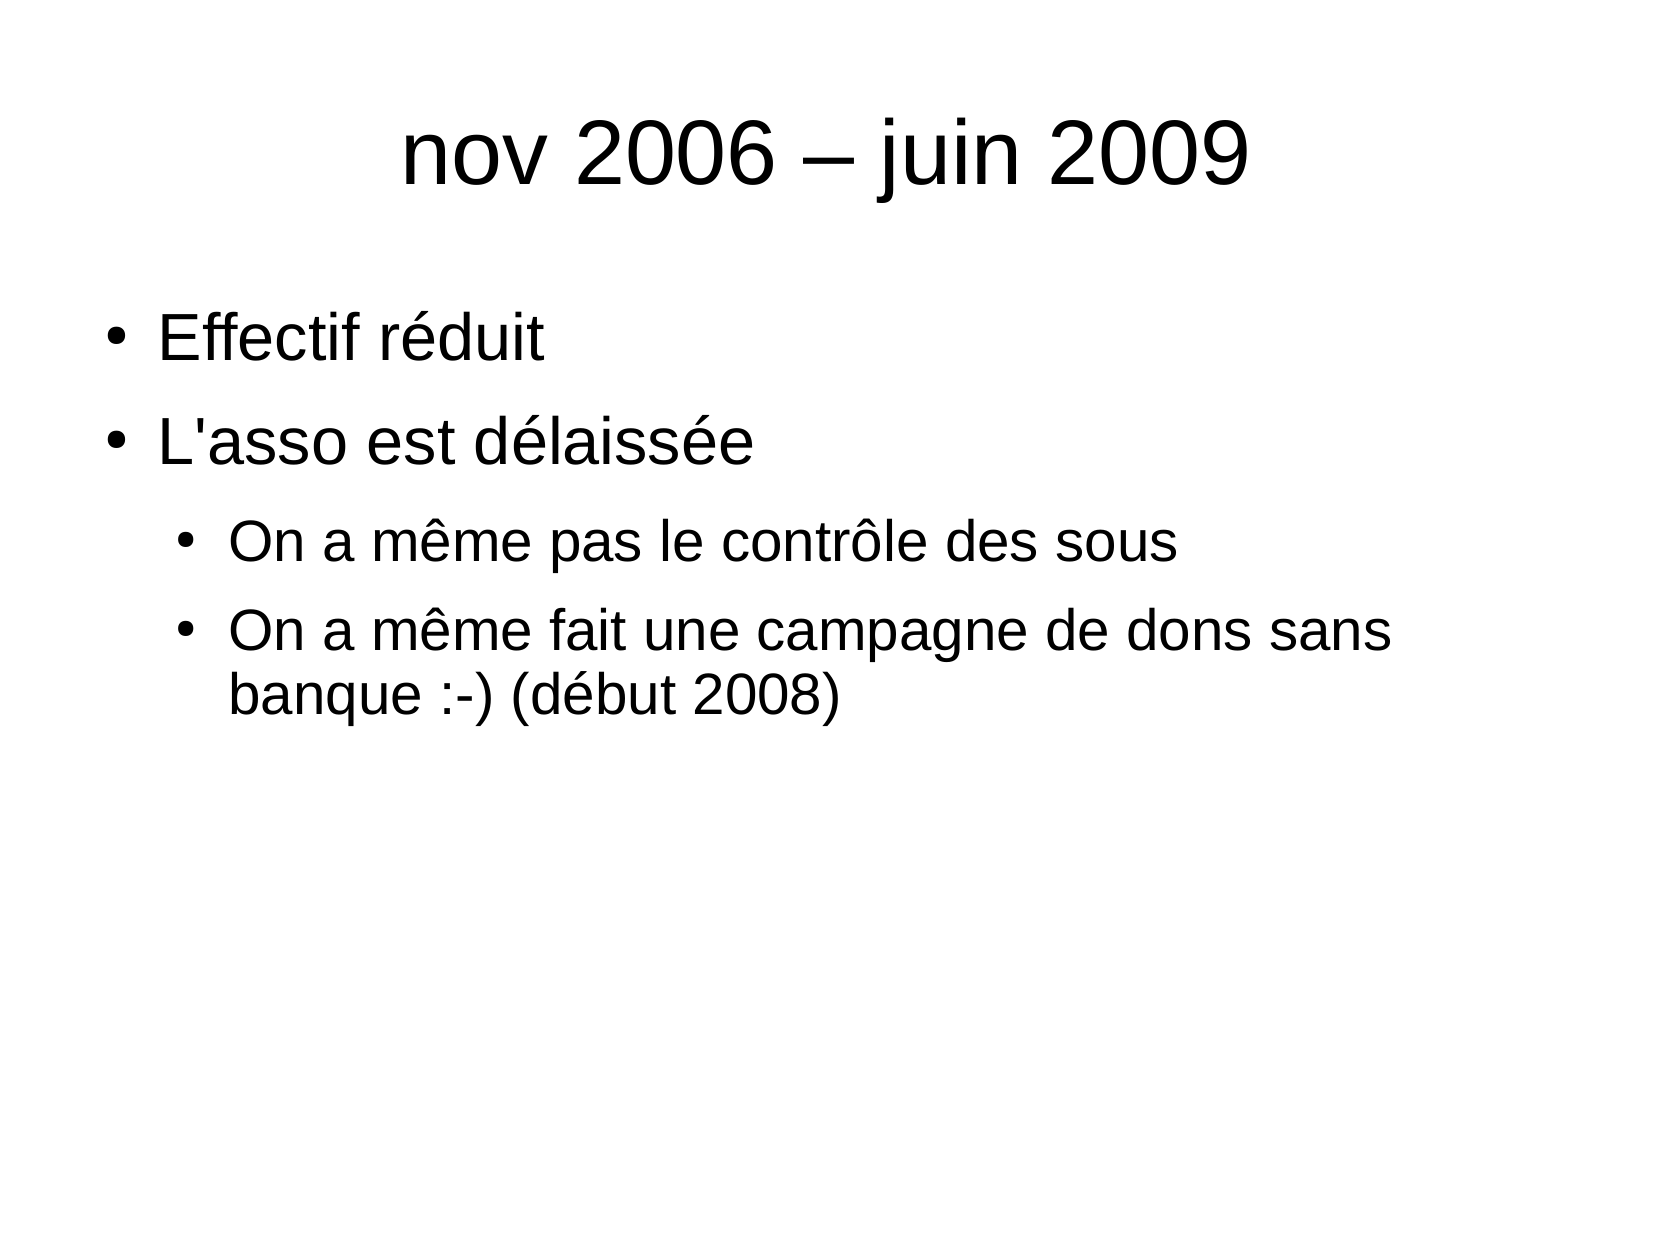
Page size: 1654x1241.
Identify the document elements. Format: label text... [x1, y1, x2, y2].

title nov 2006 – juin 2009 [82, 56, 1571, 250]
list Effectif réduit L'asso est délaissée On a même pas le contrôle des sous On a même fait une campagne de dons sans banque :-) (début 2008) [86, 300, 1576, 1126]
